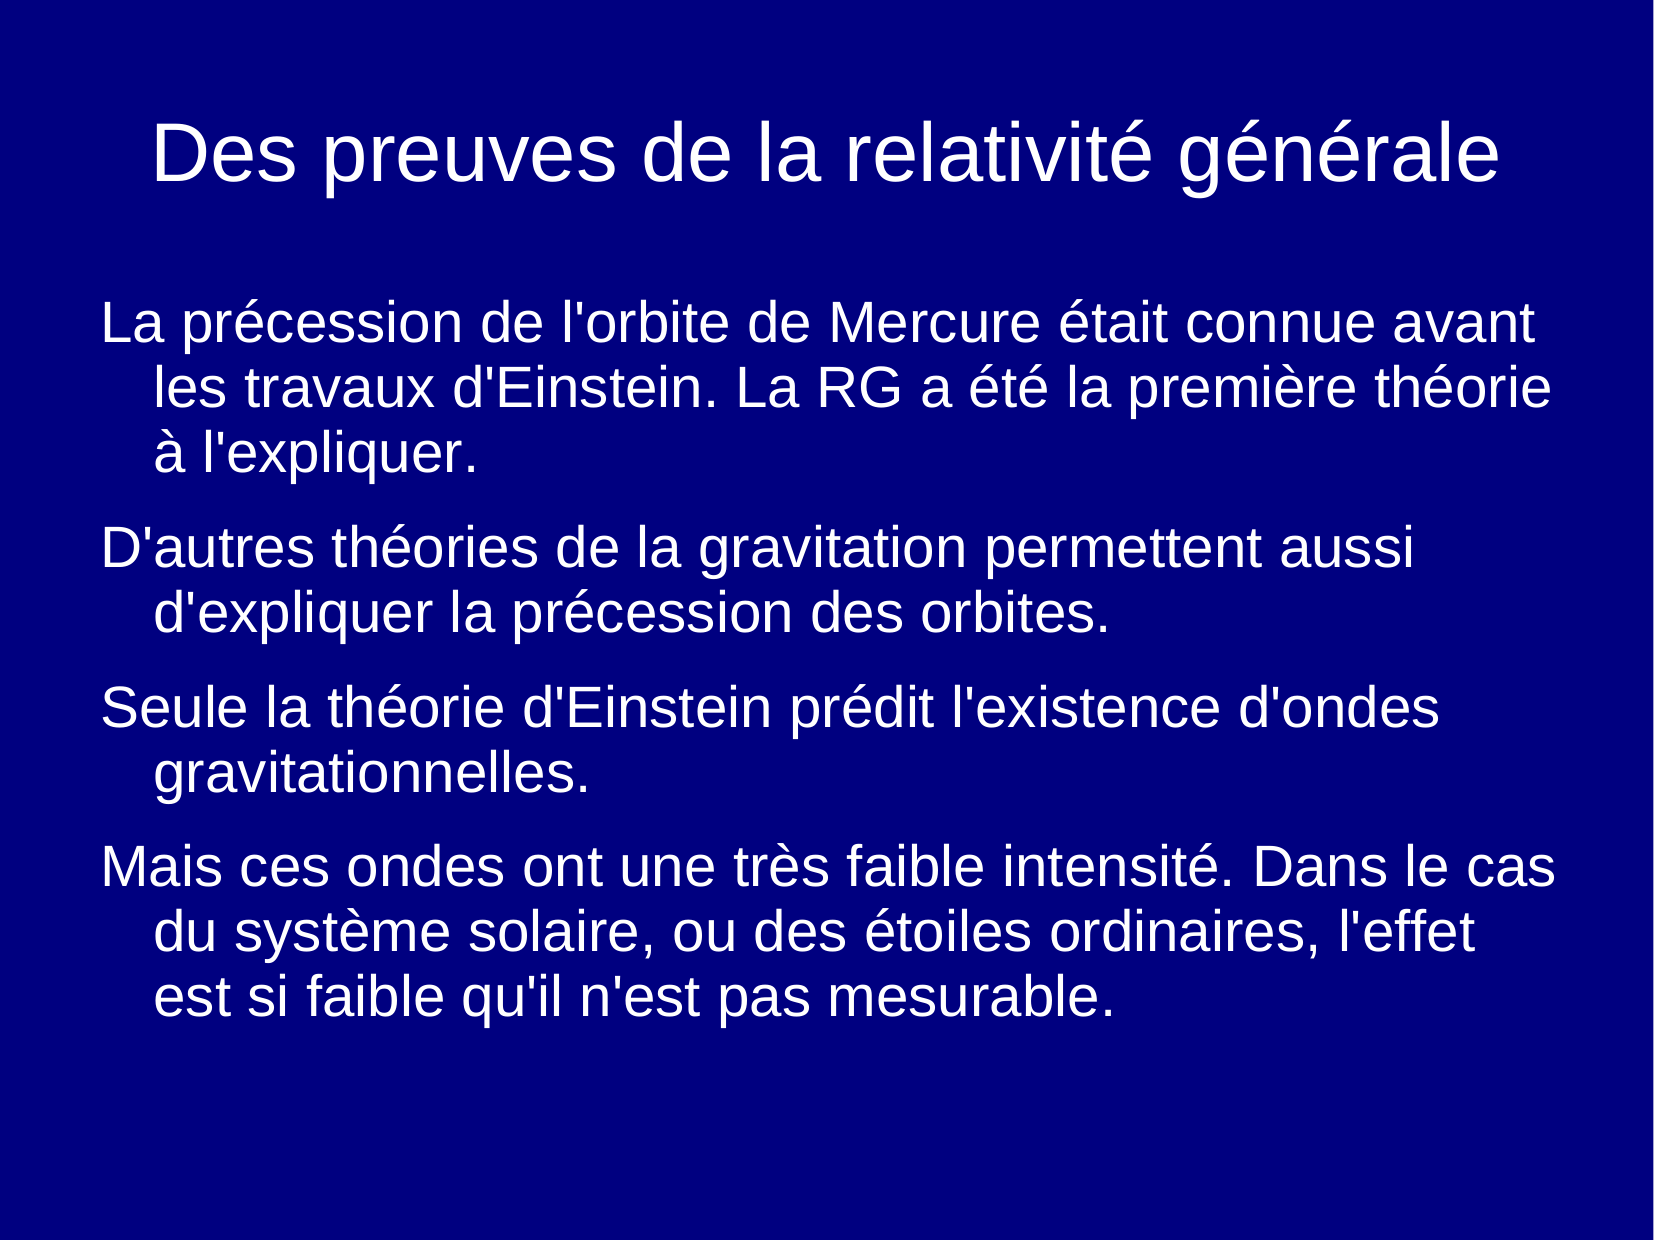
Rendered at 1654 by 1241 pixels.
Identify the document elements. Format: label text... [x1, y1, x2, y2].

list La précession de l'orbite de Mercure était connue avant les travaux d'Einstein. La RG a été la première théorie à l'expliquer. D'autres théories de la gravitation permettent aussi d'expliquer la précession des orbites. Seule la théorie d'Einstein prédit l'existence d'ondes gravitationnelles. Mais ces ondes ont une très faible intensité. Dans le cas du système solaire, ou des étoiles ordinaires, l'effet est si faible qu'il n'est pas mesurable. [82, 290, 1571, 1131]
title Des preuves de la relativité générale [82, 49, 1571, 257]
